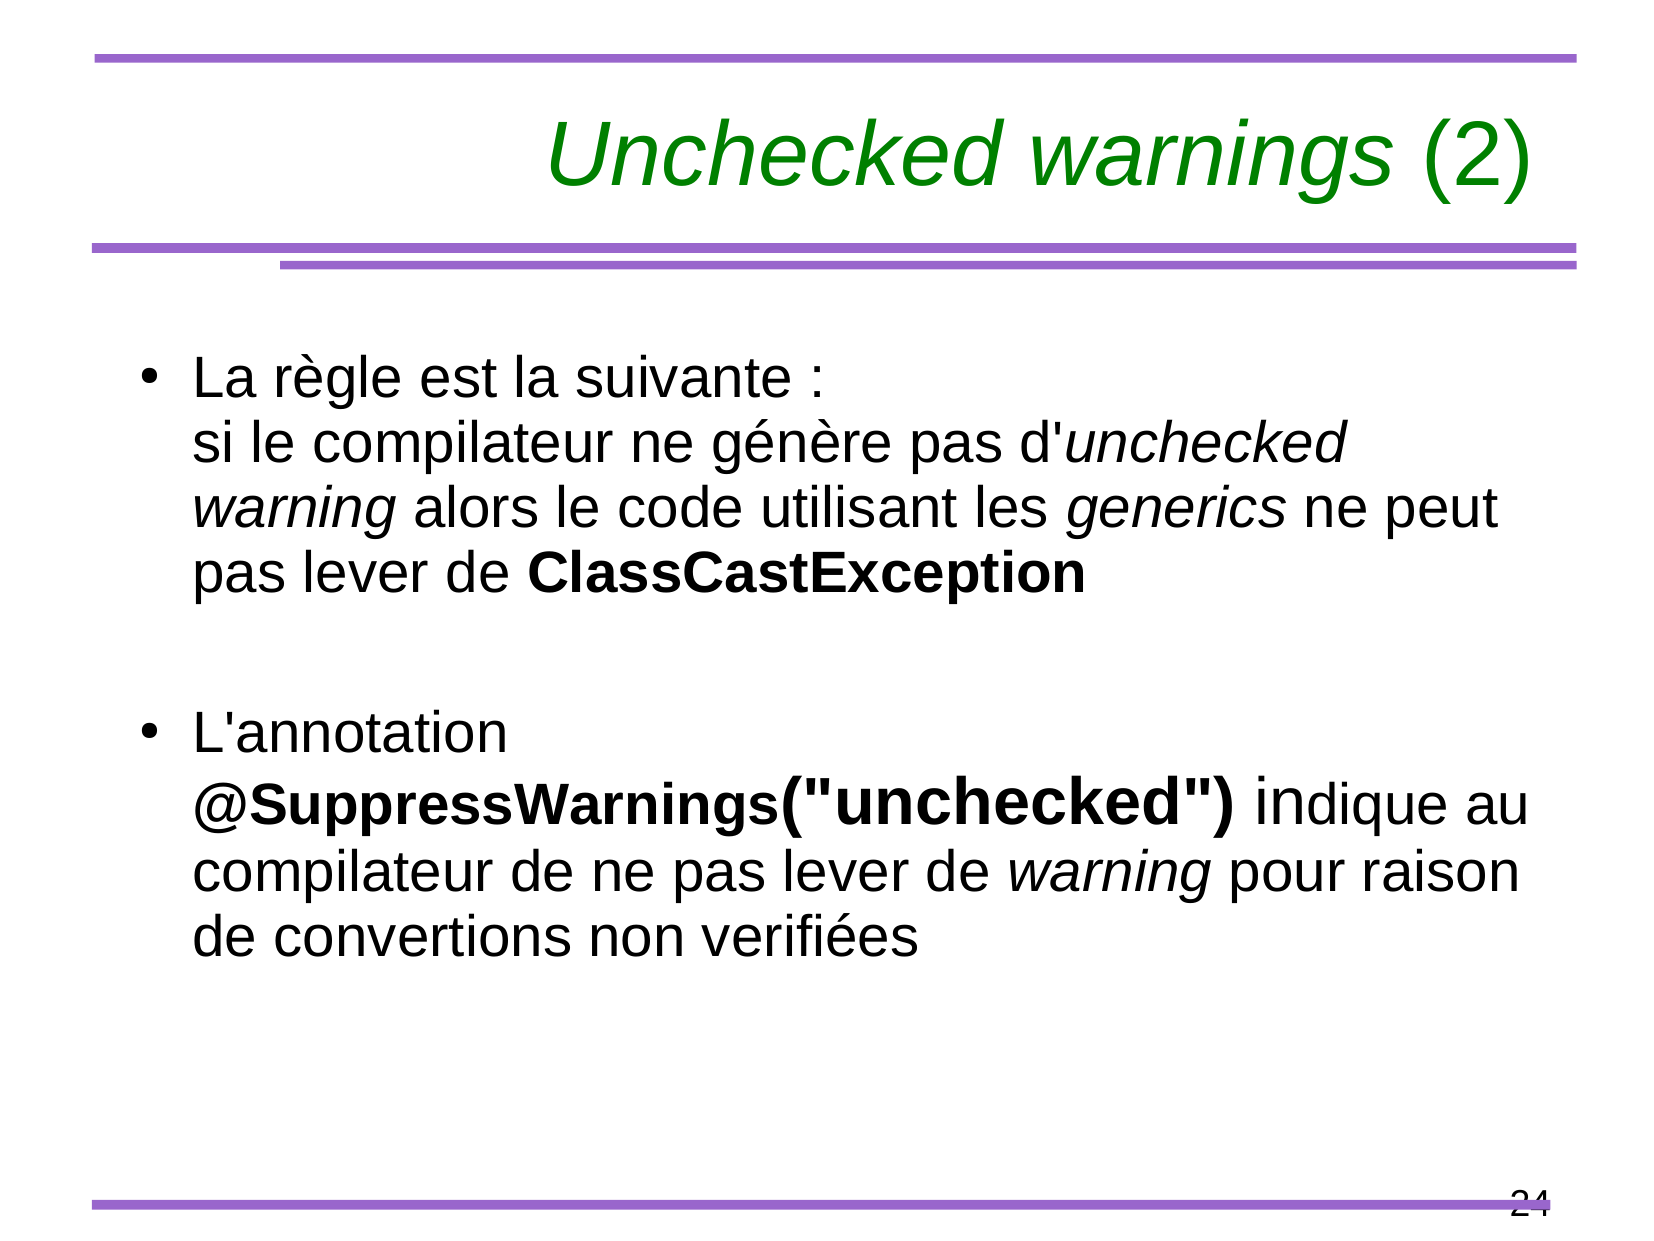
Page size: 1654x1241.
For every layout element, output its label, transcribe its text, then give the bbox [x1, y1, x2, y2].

list La règle est la suivante : si le compilateur ne génère pas d'unchecked warning alors le code utilisant les generics ne peut pas lever de ClassCastException L'annotation @SuppressWarnings("unchecked") indique au compilateur de ne pas lever de warning pour raison de convertions non verifiées [121, 344, 1534, 1155]
title Unchecked warnings (2) [121, 49, 1534, 257]
